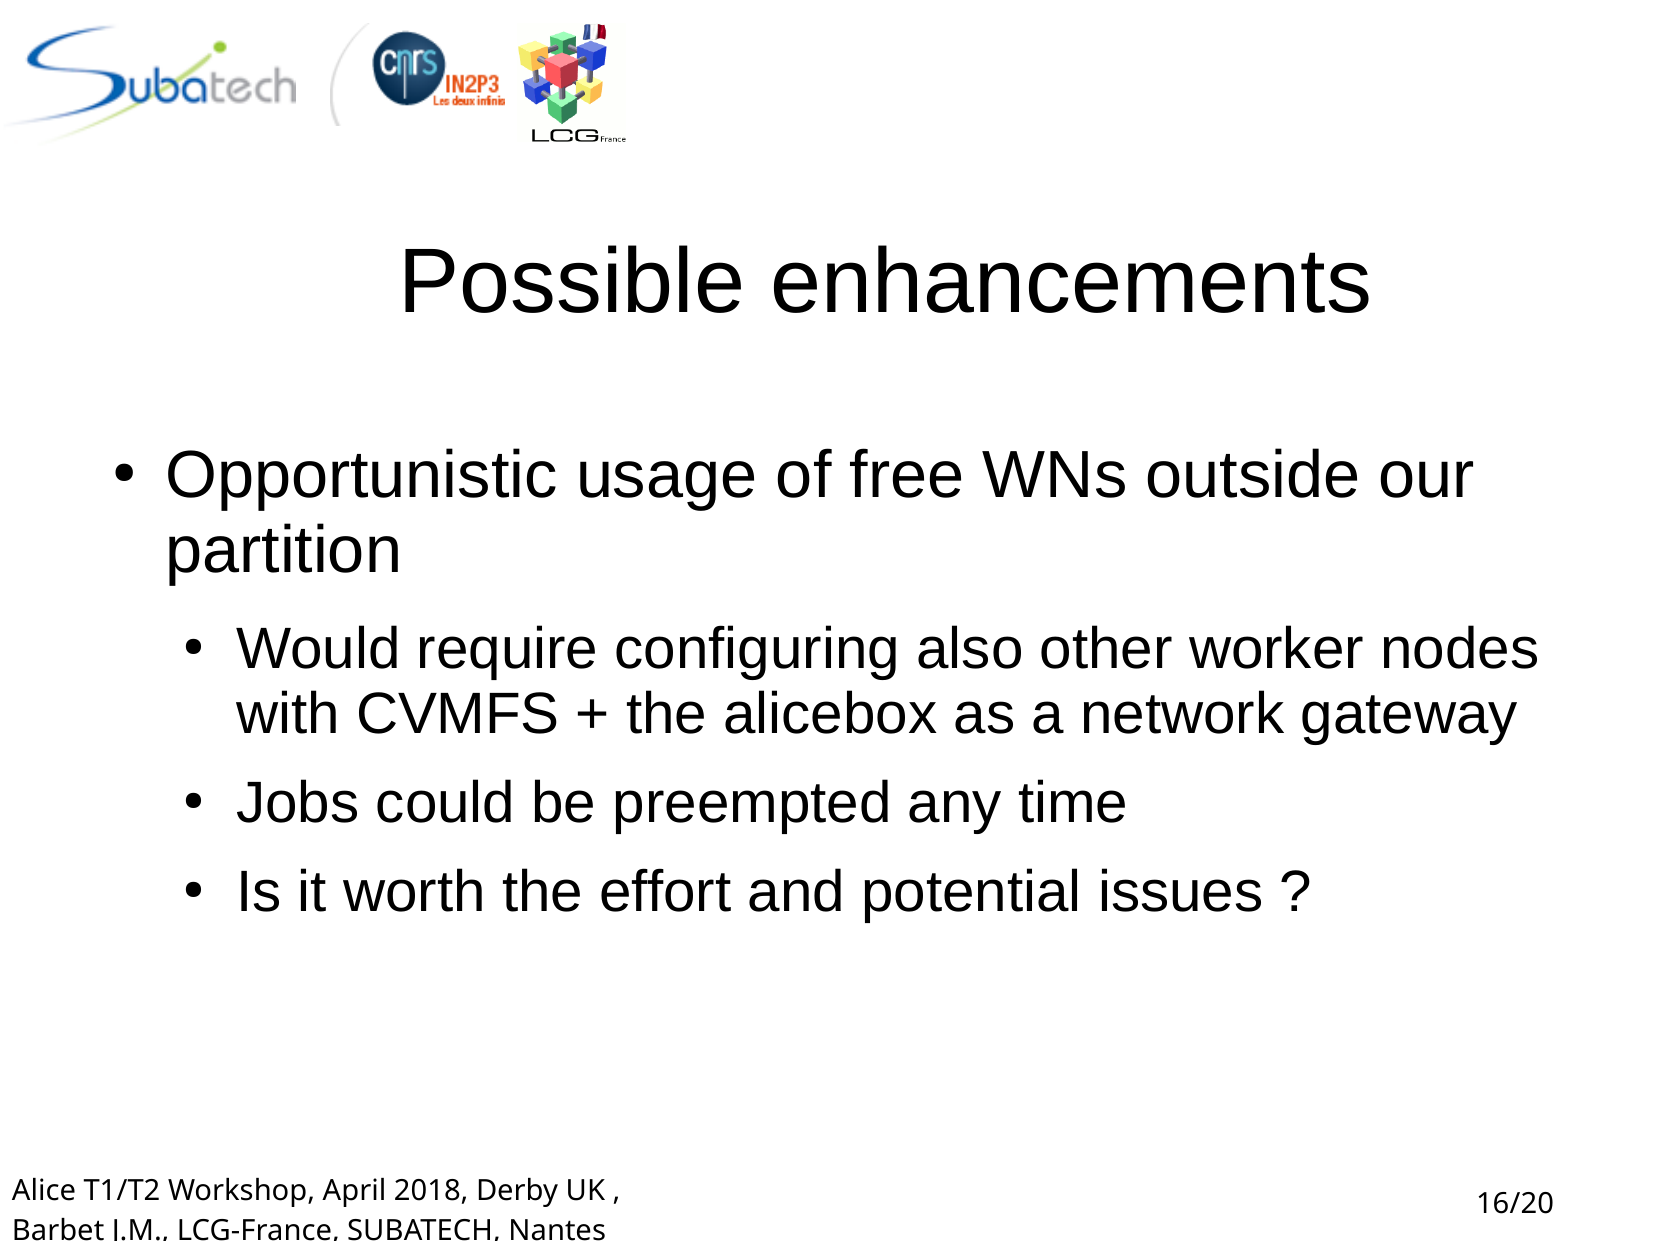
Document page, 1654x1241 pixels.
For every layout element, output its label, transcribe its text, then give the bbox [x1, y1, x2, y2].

picture [330, 23, 505, 126]
picture [3, 10, 296, 150]
list Opportunistic usage of free WNs outside our partition Would require configuring also other worker nodes with CVMFS + the alicebox as a network gateway Jobs could be preempted any time Is it worth the effort and potential issues ? [94, 437, 1583, 1003]
title Possible enhancements [141, 177, 1630, 385]
picture [517, 23, 626, 142]
